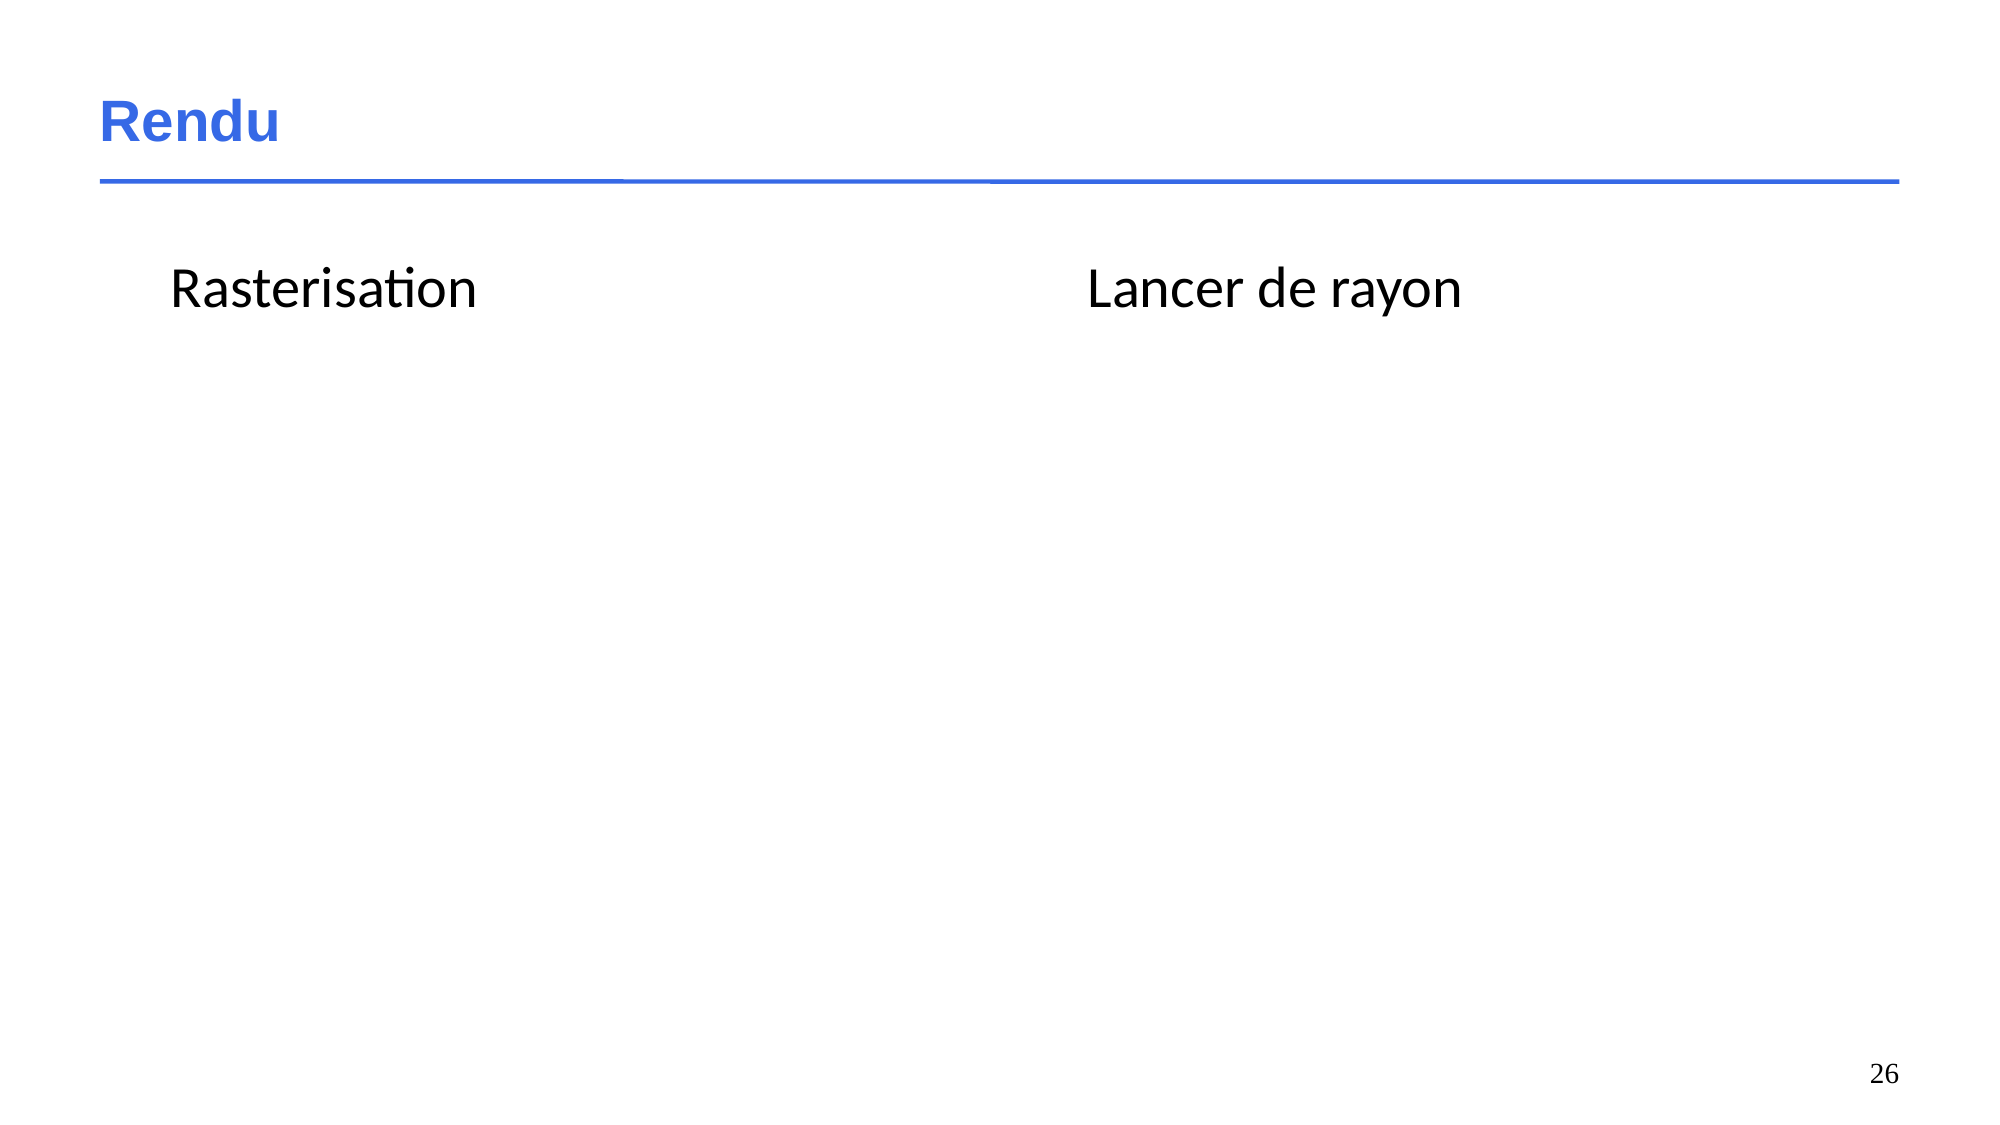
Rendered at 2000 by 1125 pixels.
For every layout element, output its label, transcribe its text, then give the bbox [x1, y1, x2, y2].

list Rasterisation Lancer de rayon [100, 263, 1900, 976]
title Rendu [99, 27, 1900, 215]
